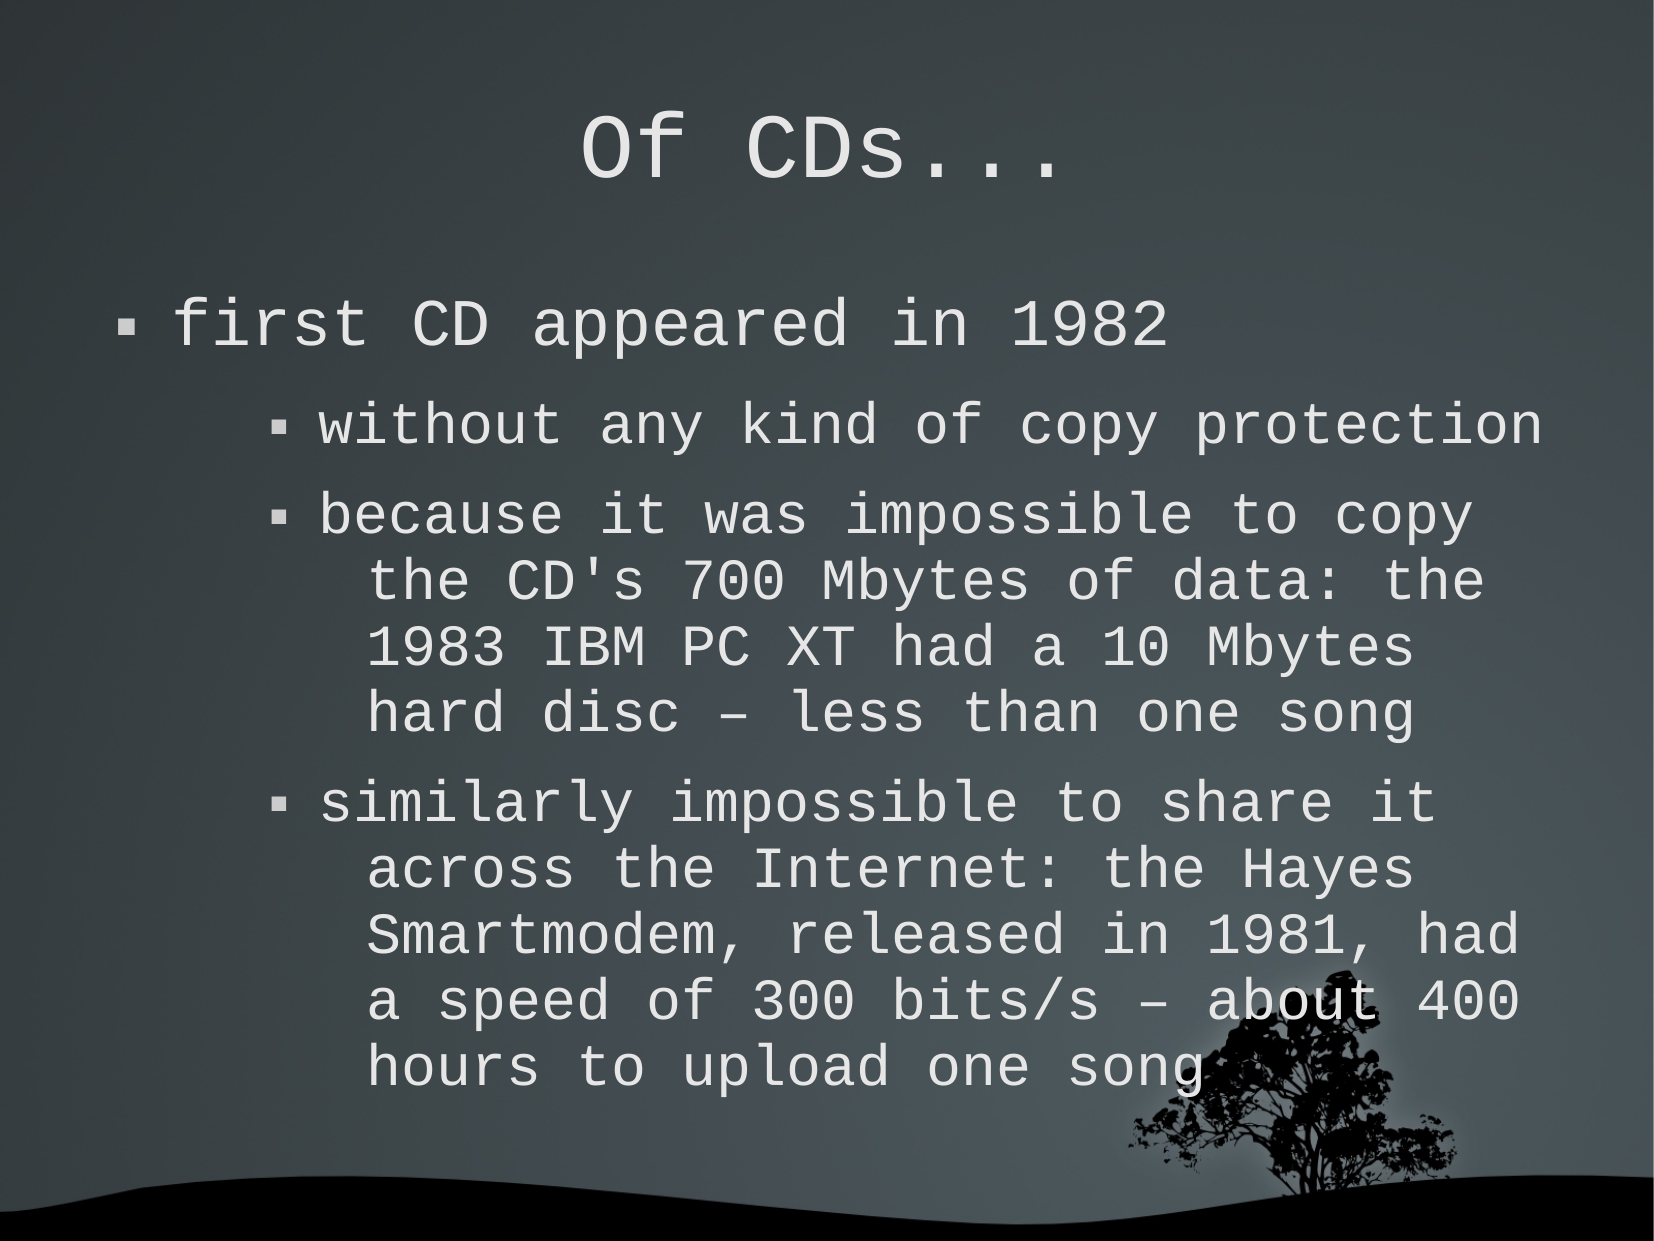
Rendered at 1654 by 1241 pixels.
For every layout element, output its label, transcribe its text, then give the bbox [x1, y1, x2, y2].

title Of CDs... [82, 56, 1571, 250]
list first CD appeared in 1982 without any kind of copy protection because it was impossible to copy the CD's 700 Mbytes of data: the 1983 IBM PC XT had a 10 Mbytes hard disc – less than one song similarly impossible to share it across the Internet: the Hayes Smartmodem, released in 1981, had a speed of 300 bits/s – about 400 hours to upload one song [82, 290, 1571, 1103]
picture [0, 0, 1654, 1241]
